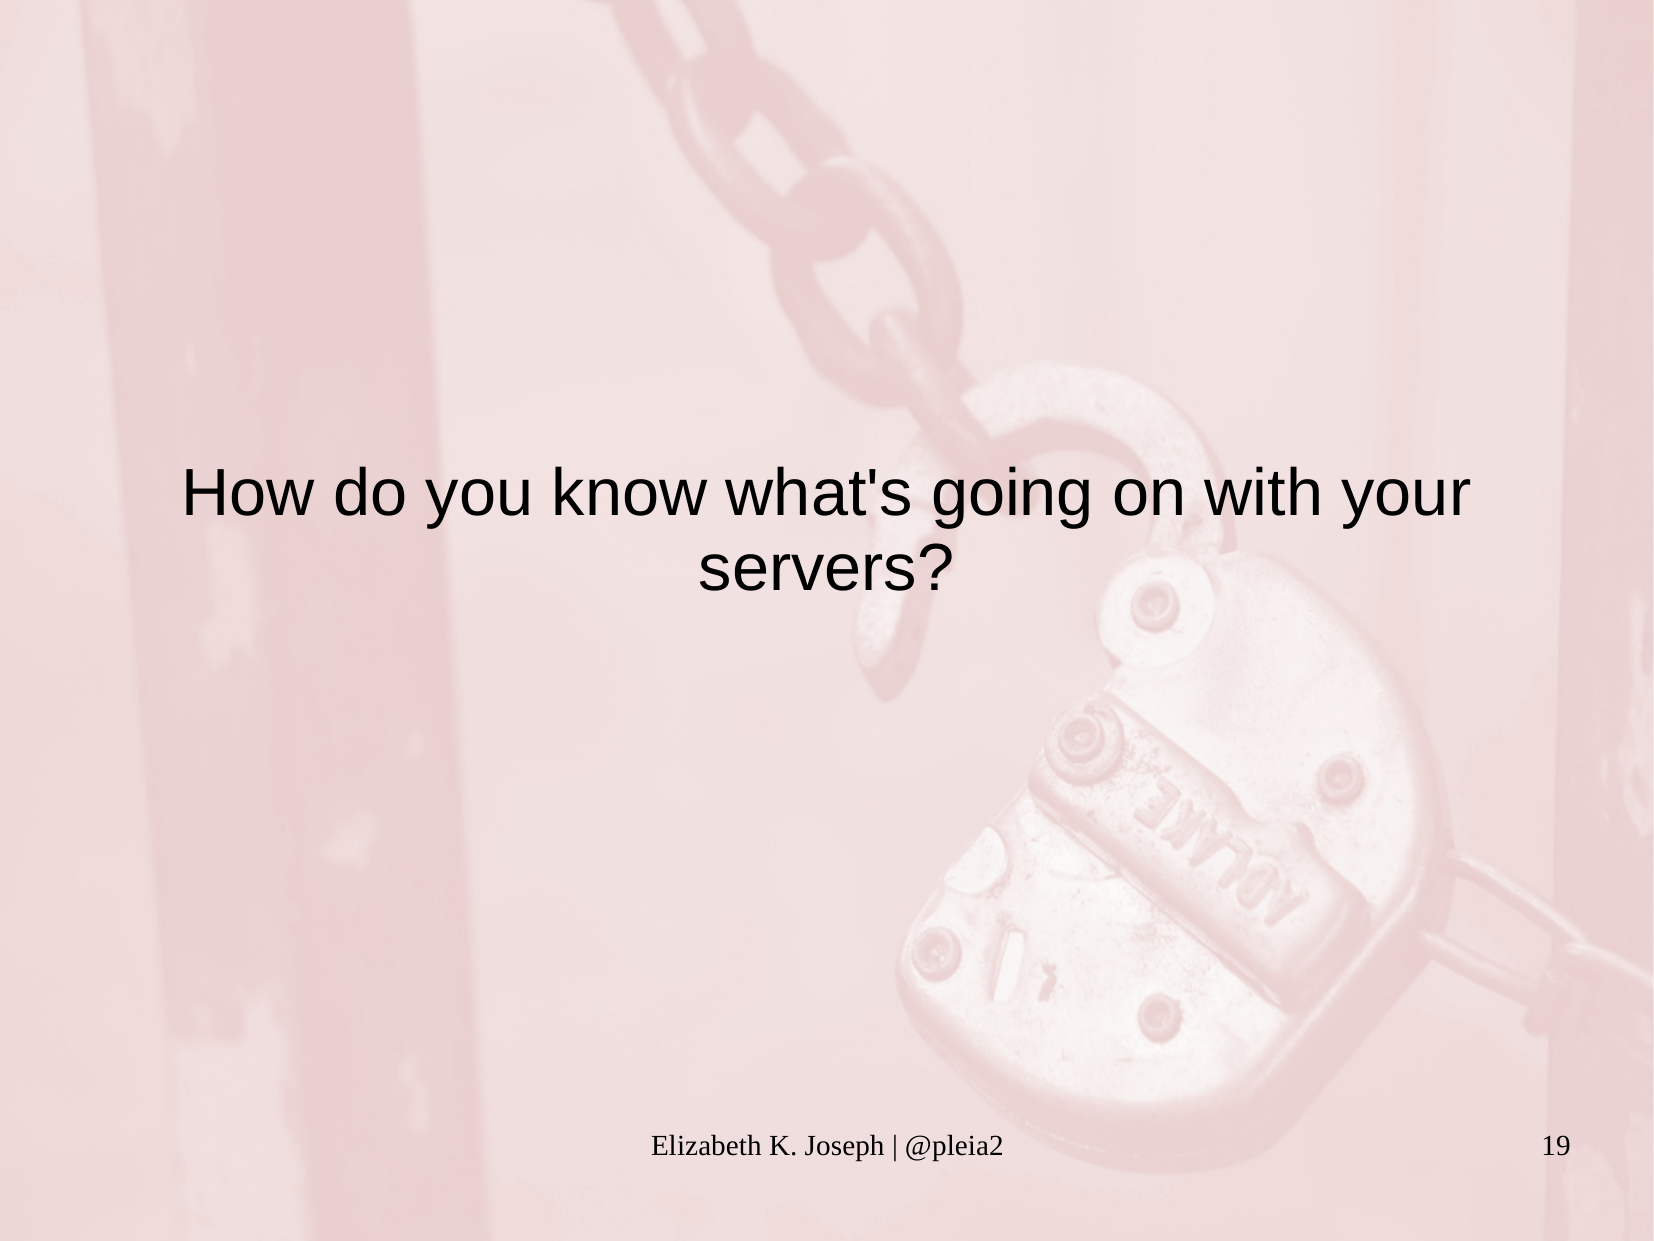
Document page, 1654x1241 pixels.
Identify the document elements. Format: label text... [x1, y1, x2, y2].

picture [0, 0, 1654, 1241]
subtitle How do you know what's going on with your servers? [82, 49, 1571, 1010]
